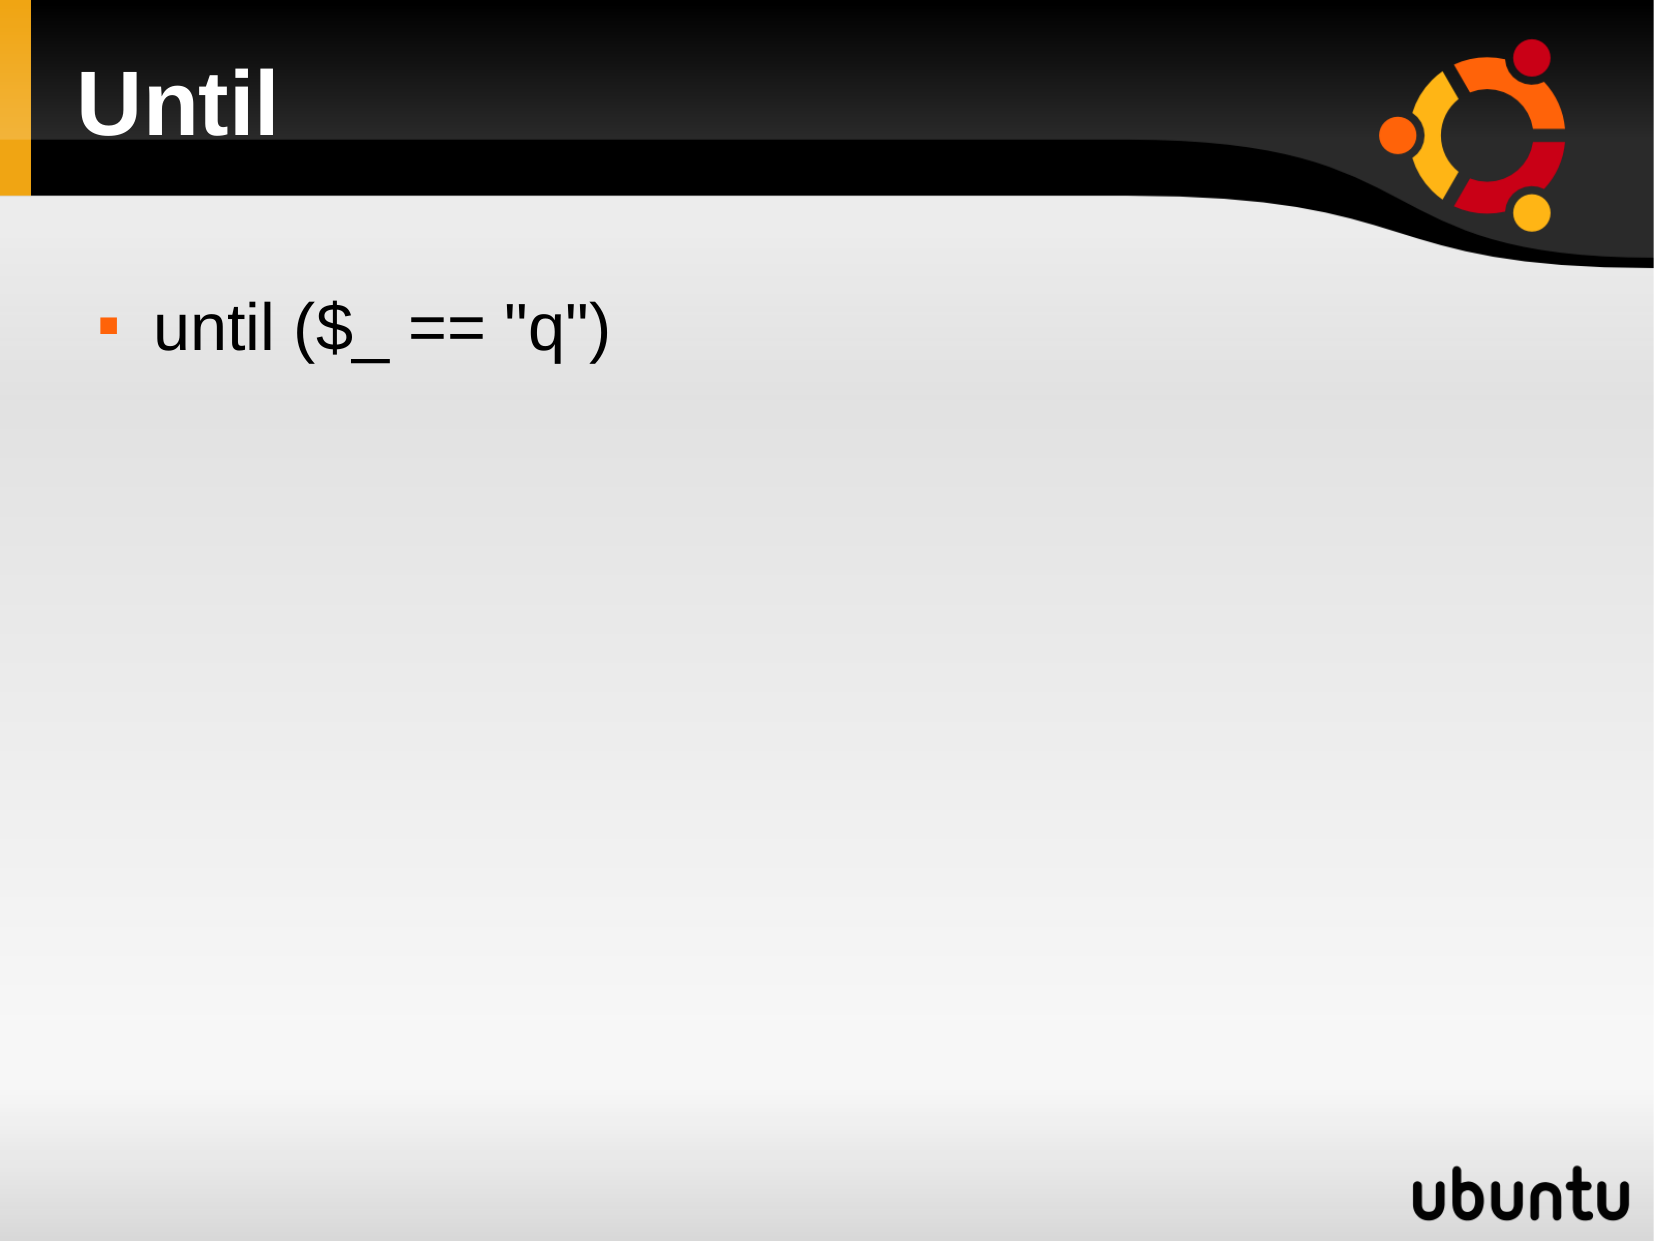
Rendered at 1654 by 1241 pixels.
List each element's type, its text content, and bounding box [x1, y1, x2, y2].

list until ($_ == "q") [82, 290, 1571, 1109]
picture [0, 0, 1654, 1241]
title Until [76, 0, 1565, 208]
